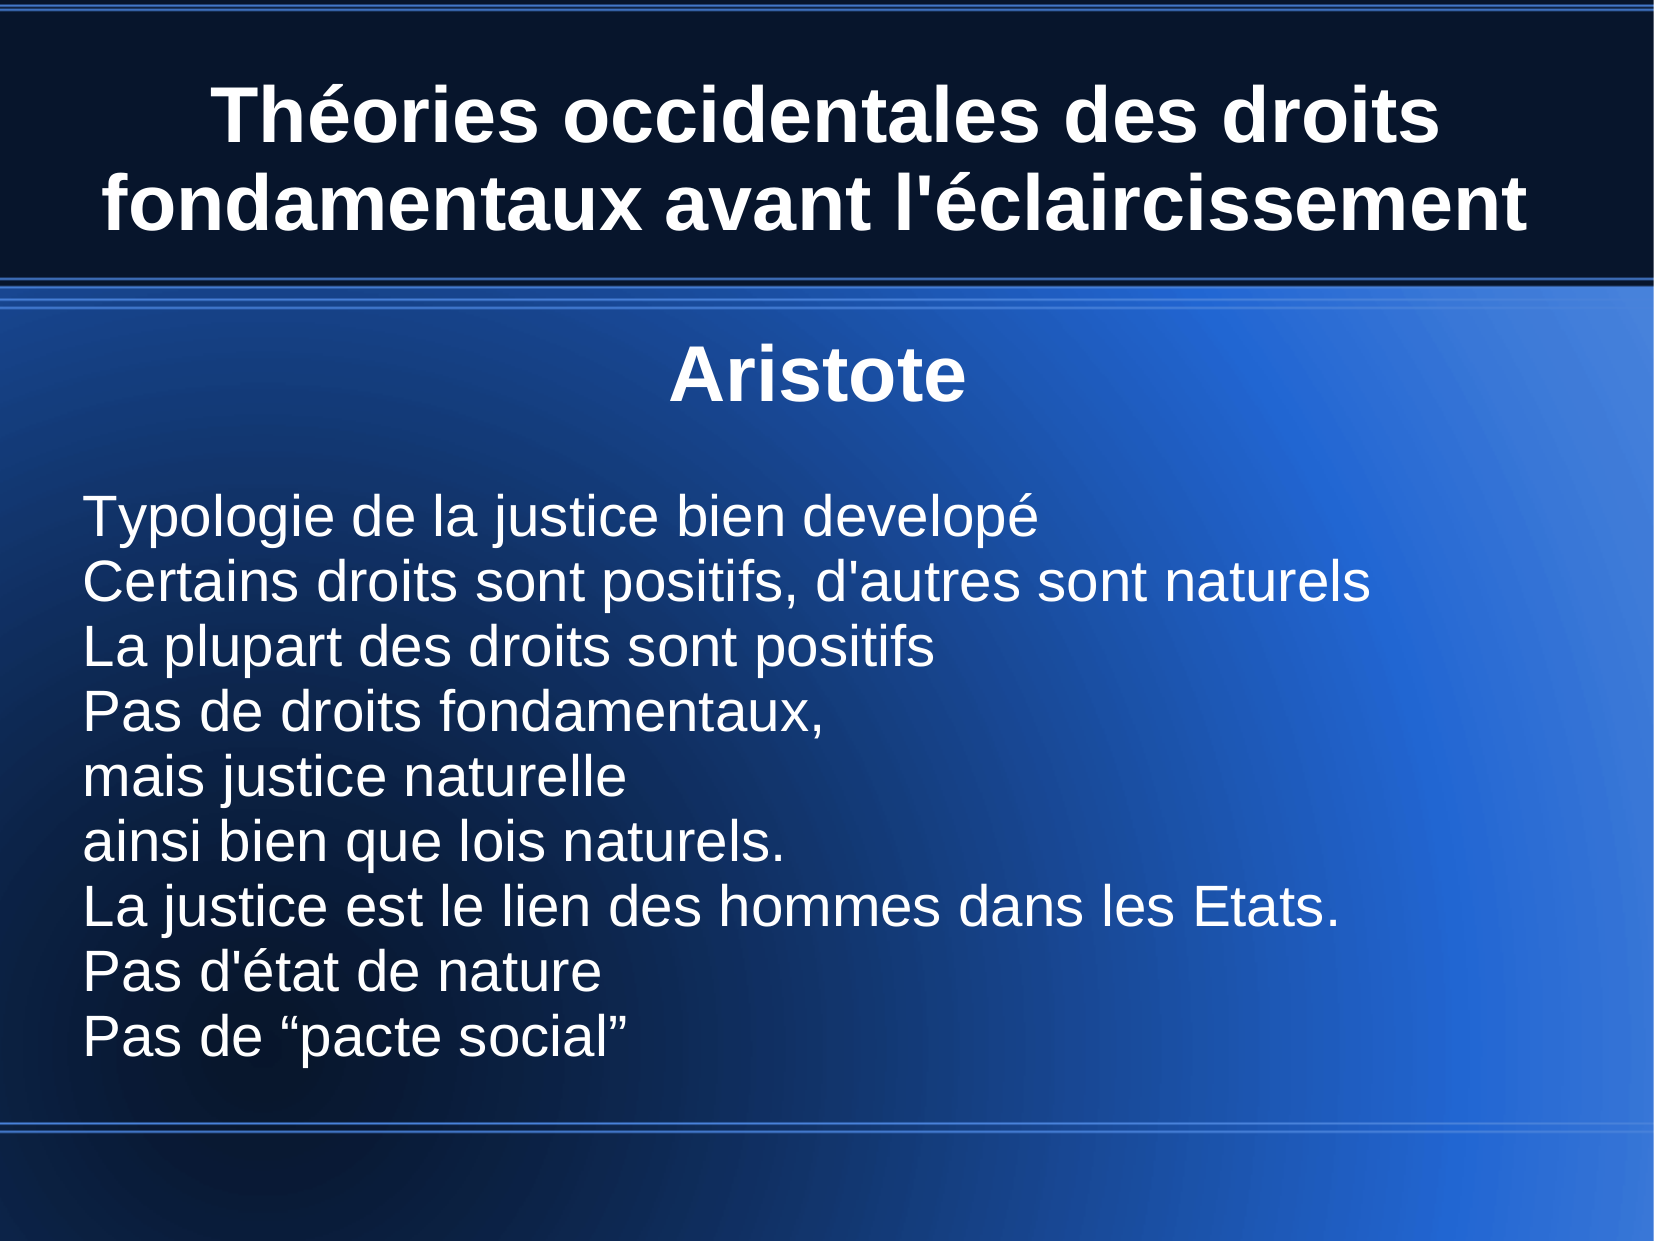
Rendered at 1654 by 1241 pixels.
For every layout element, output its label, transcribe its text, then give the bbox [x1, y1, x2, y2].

picture [0, 0, 1654, 1241]
title Théories occidentales des droits fondamentaux avant l'éclaircissement [82, 5, 1571, 290]
subtitle Aristote Typologie de la justice bien developé Certains droits sont positifs, d'autres sont naturels La plupart des droits sont positifs Pas de droits fondamentaux, mais justice naturelle ainsi bien que lois naturels. La justice est le lien des hommes dans les Etats. Pas d'état de nature Pas de “pacte social” [82, 290, 1571, 1109]
